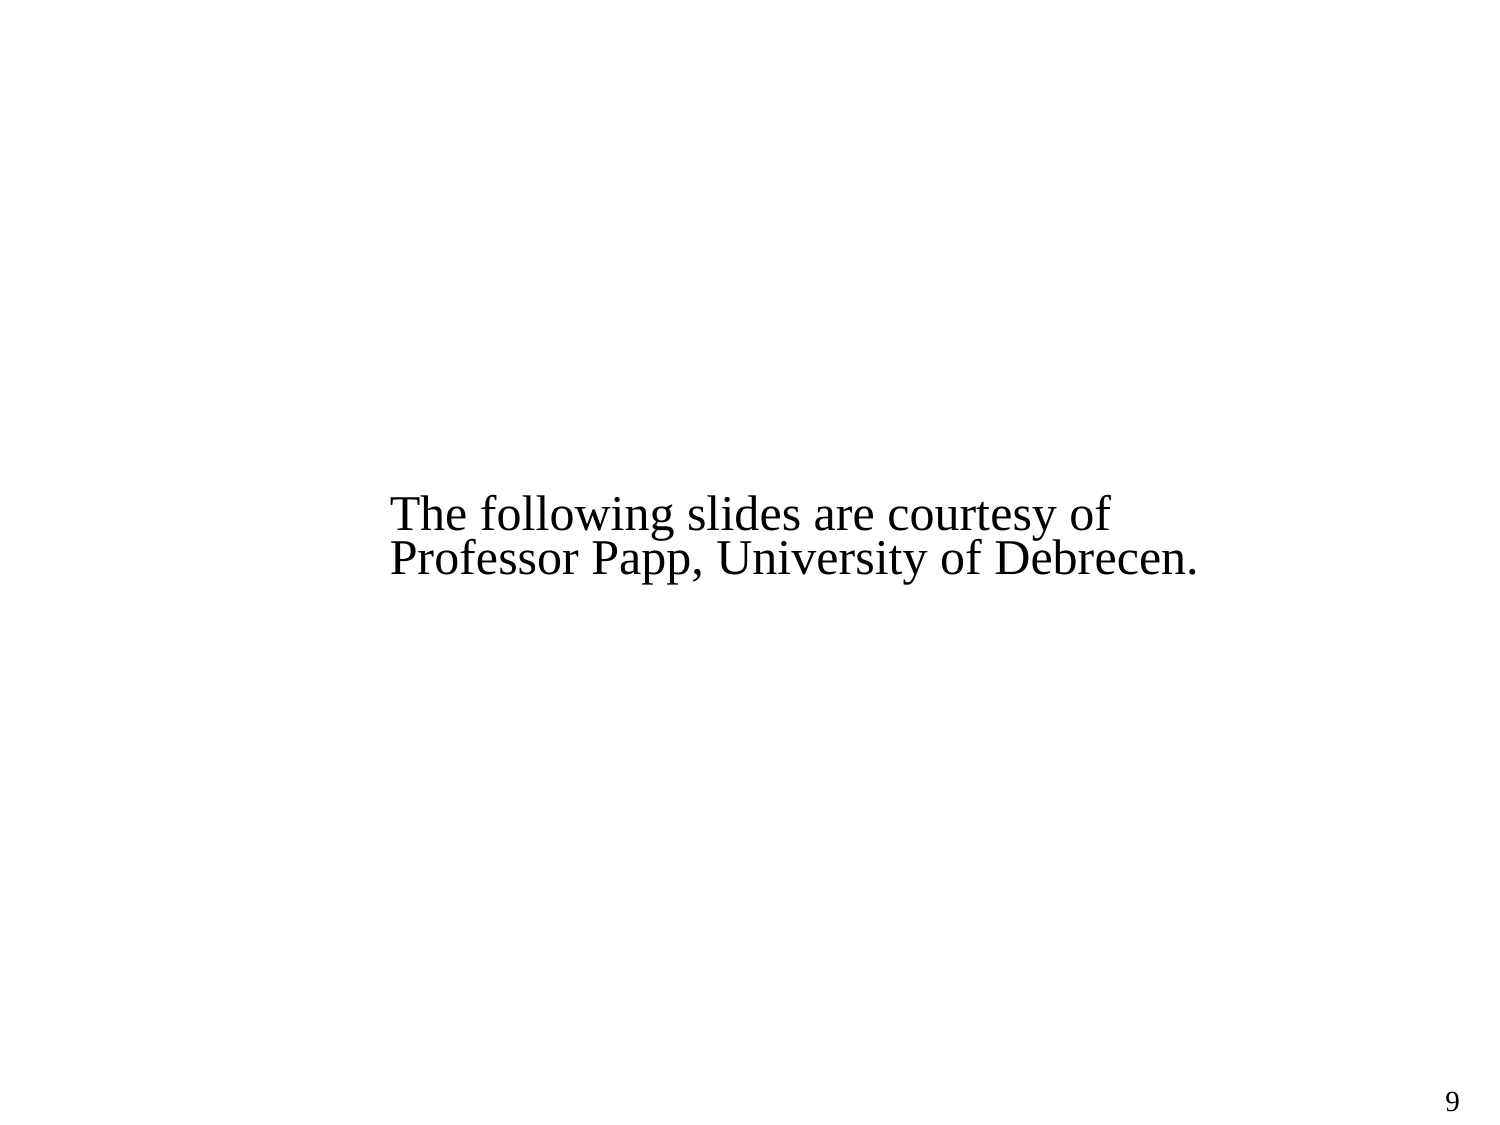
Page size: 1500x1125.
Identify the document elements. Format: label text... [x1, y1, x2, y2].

text_box <number> [1162, 1074, 1476, 1125]
text_box The following slides are courtesy of Professor Papp, University of Debrecen. [374, 487, 1238, 592]
